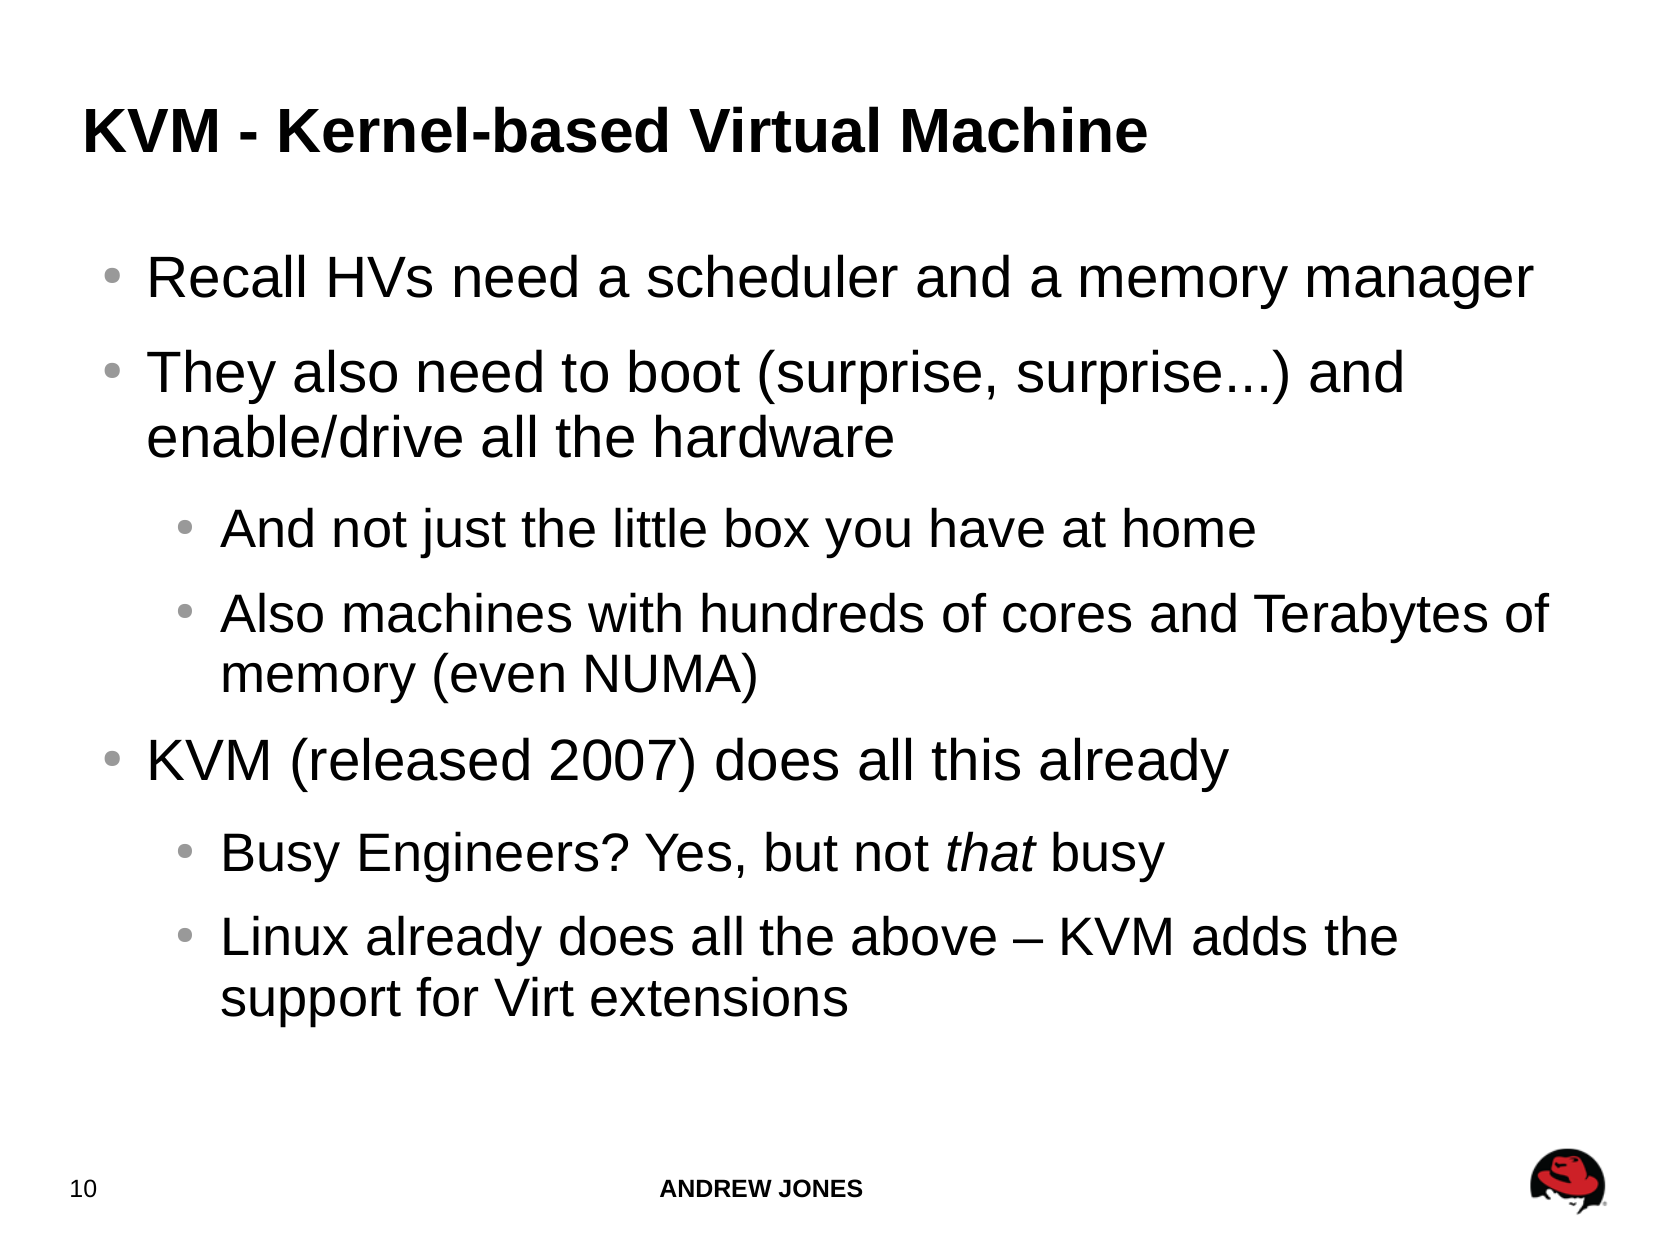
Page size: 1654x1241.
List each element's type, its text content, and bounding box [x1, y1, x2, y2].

list Recall HVs need a scheduler and a memory manager They also need to boot (surprise, surprise...) and enable/drive all the hardware And not just the little box you have at home Also machines with hundreds of cores and Terabytes of memory (even NUMA) KVM (released 2007) does all this already Busy Engineers? Yes, but not that busy Linux already does all the above – KVM adds the support for Virt extensions [86, 244, 1576, 1028]
picture [1529, 1146, 1613, 1224]
title KVM - Kernel-based Virtual Machine [82, 45, 1571, 218]
